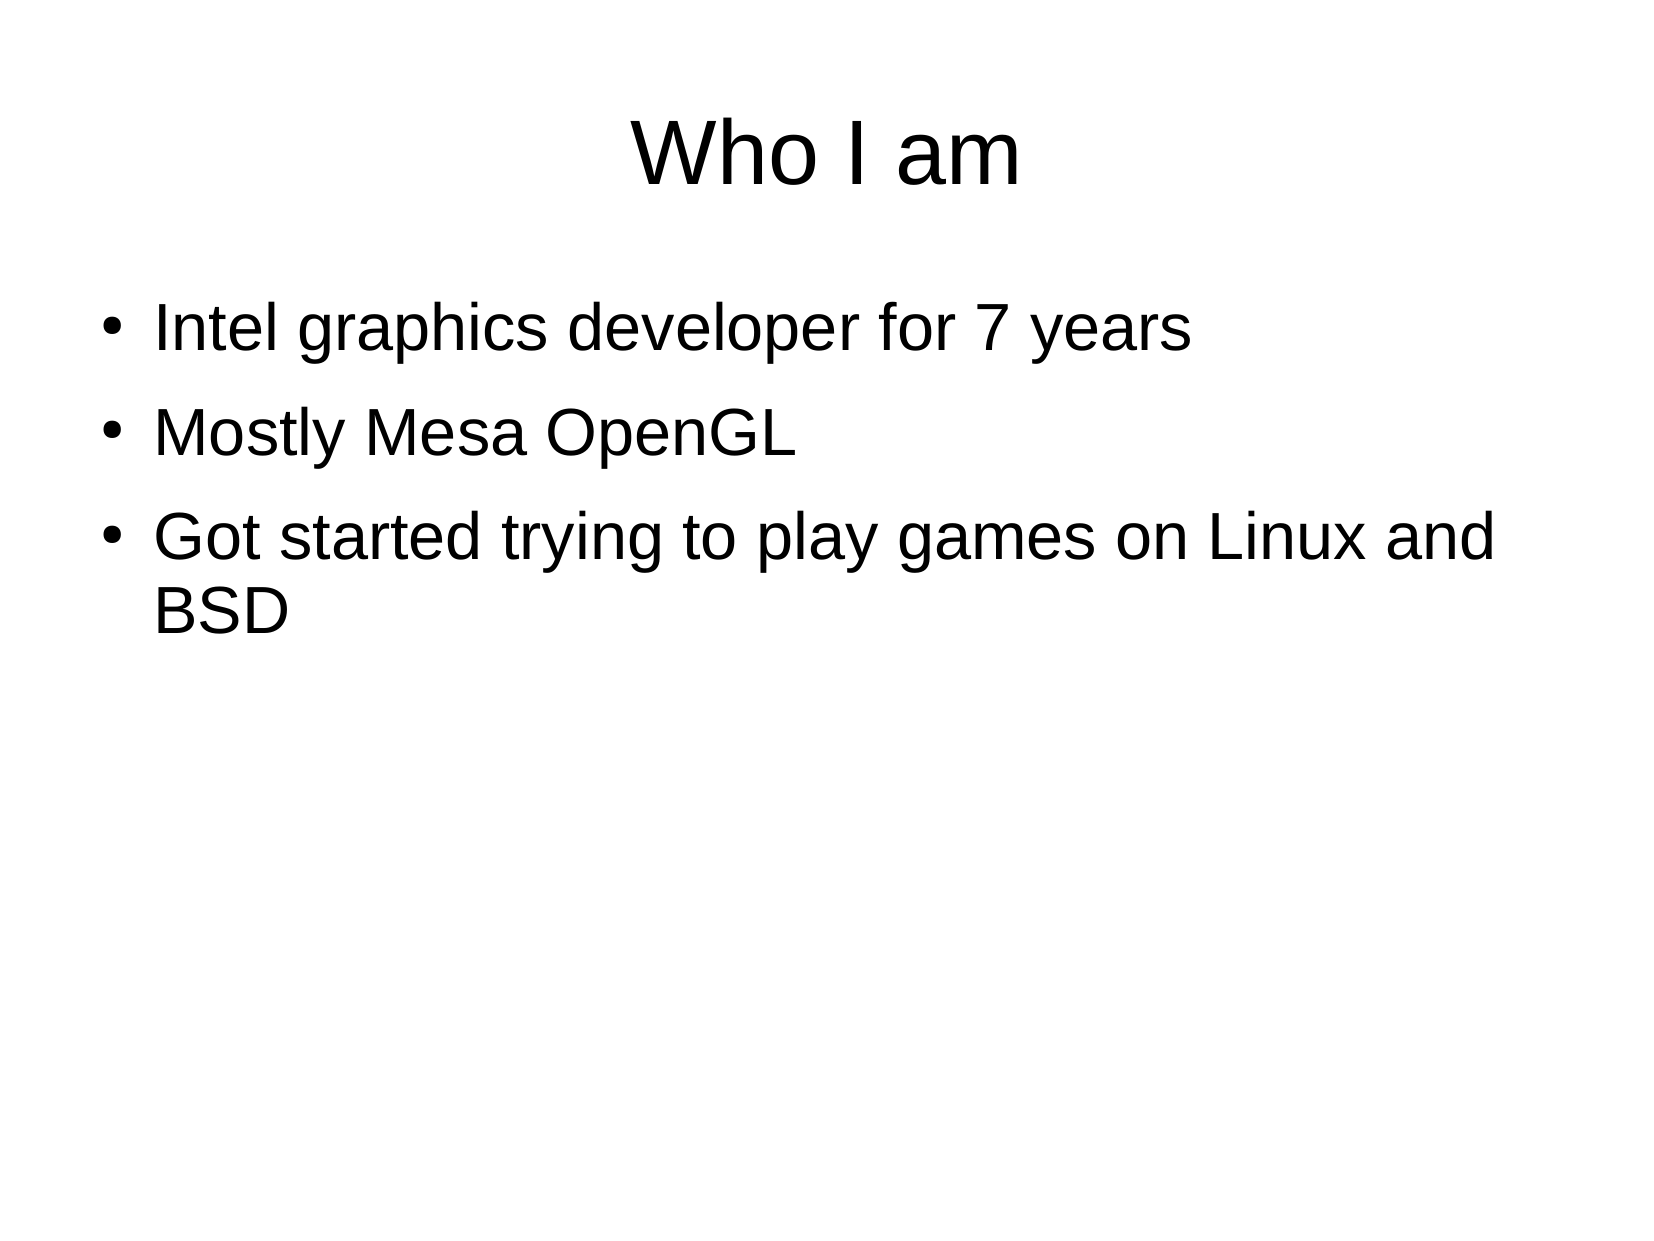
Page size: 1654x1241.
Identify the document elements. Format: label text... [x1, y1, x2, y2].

title Who I am [82, 49, 1571, 257]
list Intel graphics developer for 7 years Mostly Mesa OpenGL Got started trying to play games on Linux and BSD [82, 290, 1538, 1010]
